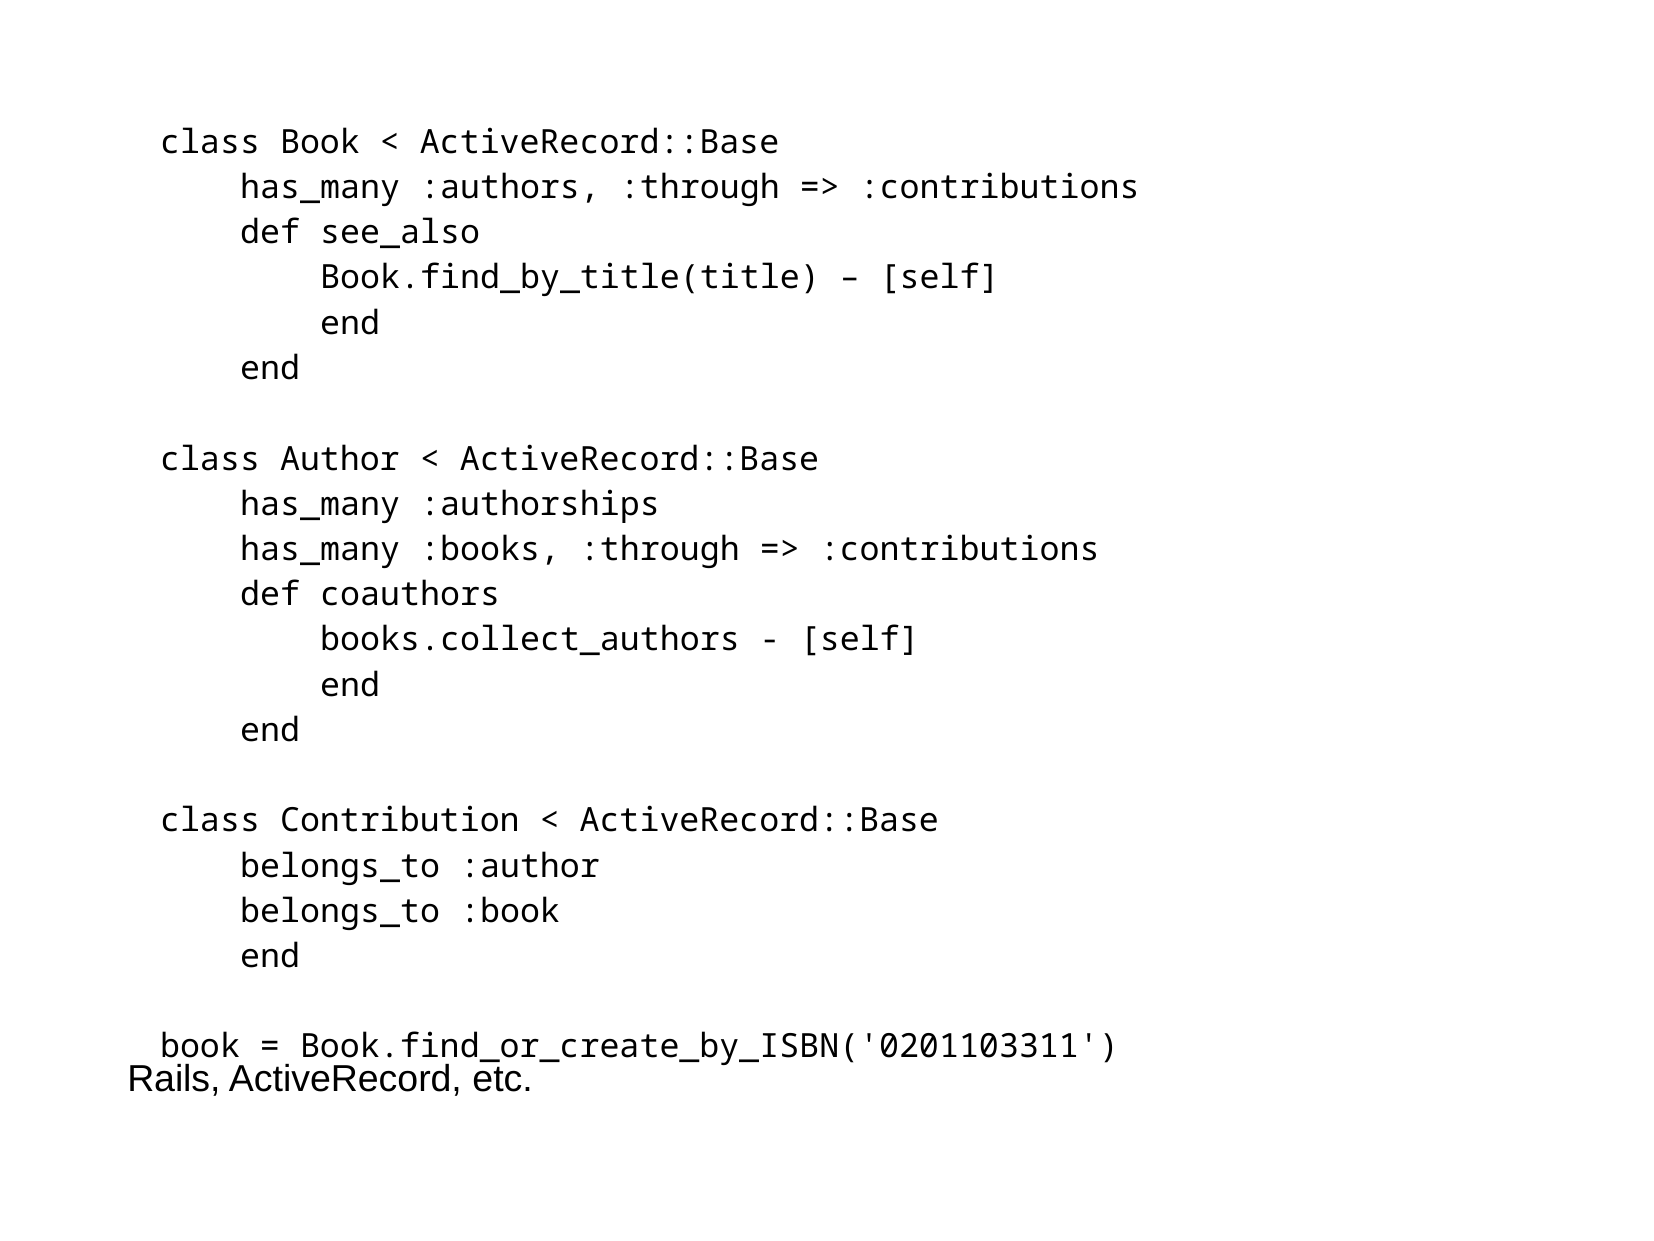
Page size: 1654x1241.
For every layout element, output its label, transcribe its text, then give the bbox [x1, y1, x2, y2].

text_box Rails, ActiveRecord, etc. [112, 1050, 549, 1107]
text_box class Book < ActiveRecord::Base has_many :authors, :through => :contributions def see_also Book.find_by_title(title) – [self] end end class Author < ActiveRecord::Base has_many :authorships has_many :books, :through => :contributions def coauthors books.collect_authors - [self] end end class Contribution < ActiveRecord::Base belongs_to :author belongs_to :book end book = Book.find_or_create_by_ISBN('0201103311') [145, 110, 1351, 1105]
